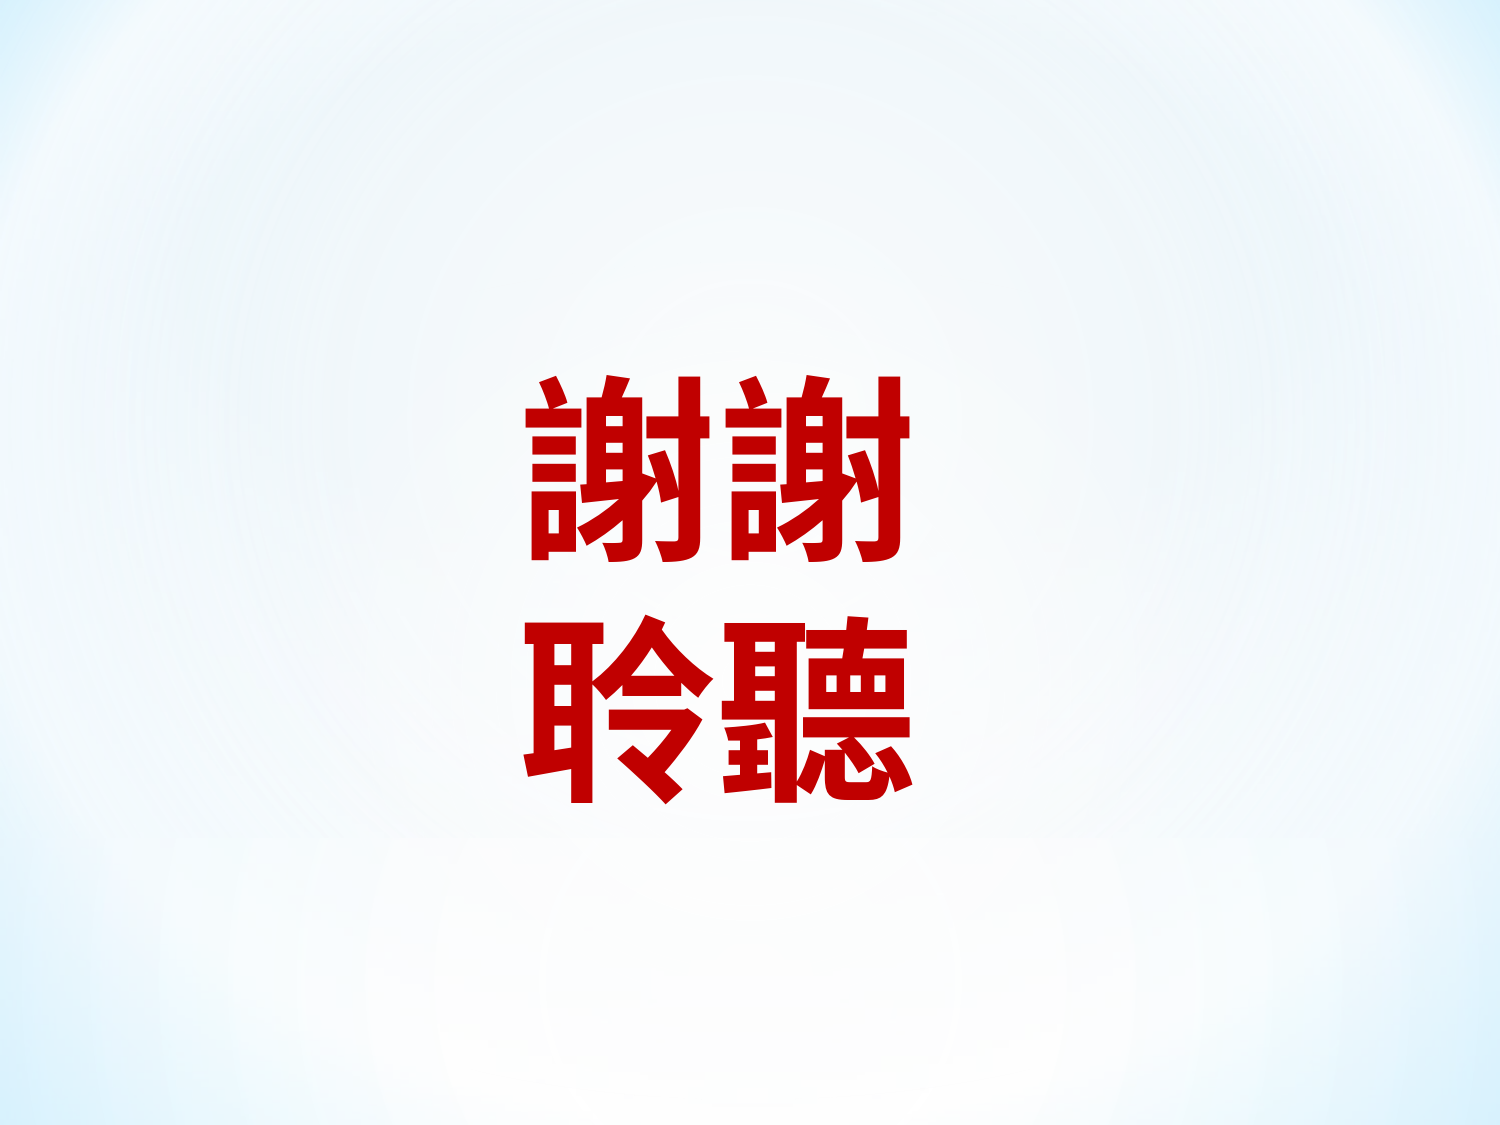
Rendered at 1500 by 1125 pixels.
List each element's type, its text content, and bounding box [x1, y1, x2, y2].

picture [0, 0, 1500, 1125]
text_box 謝謝聆聽 [501, 337, 1046, 834]
